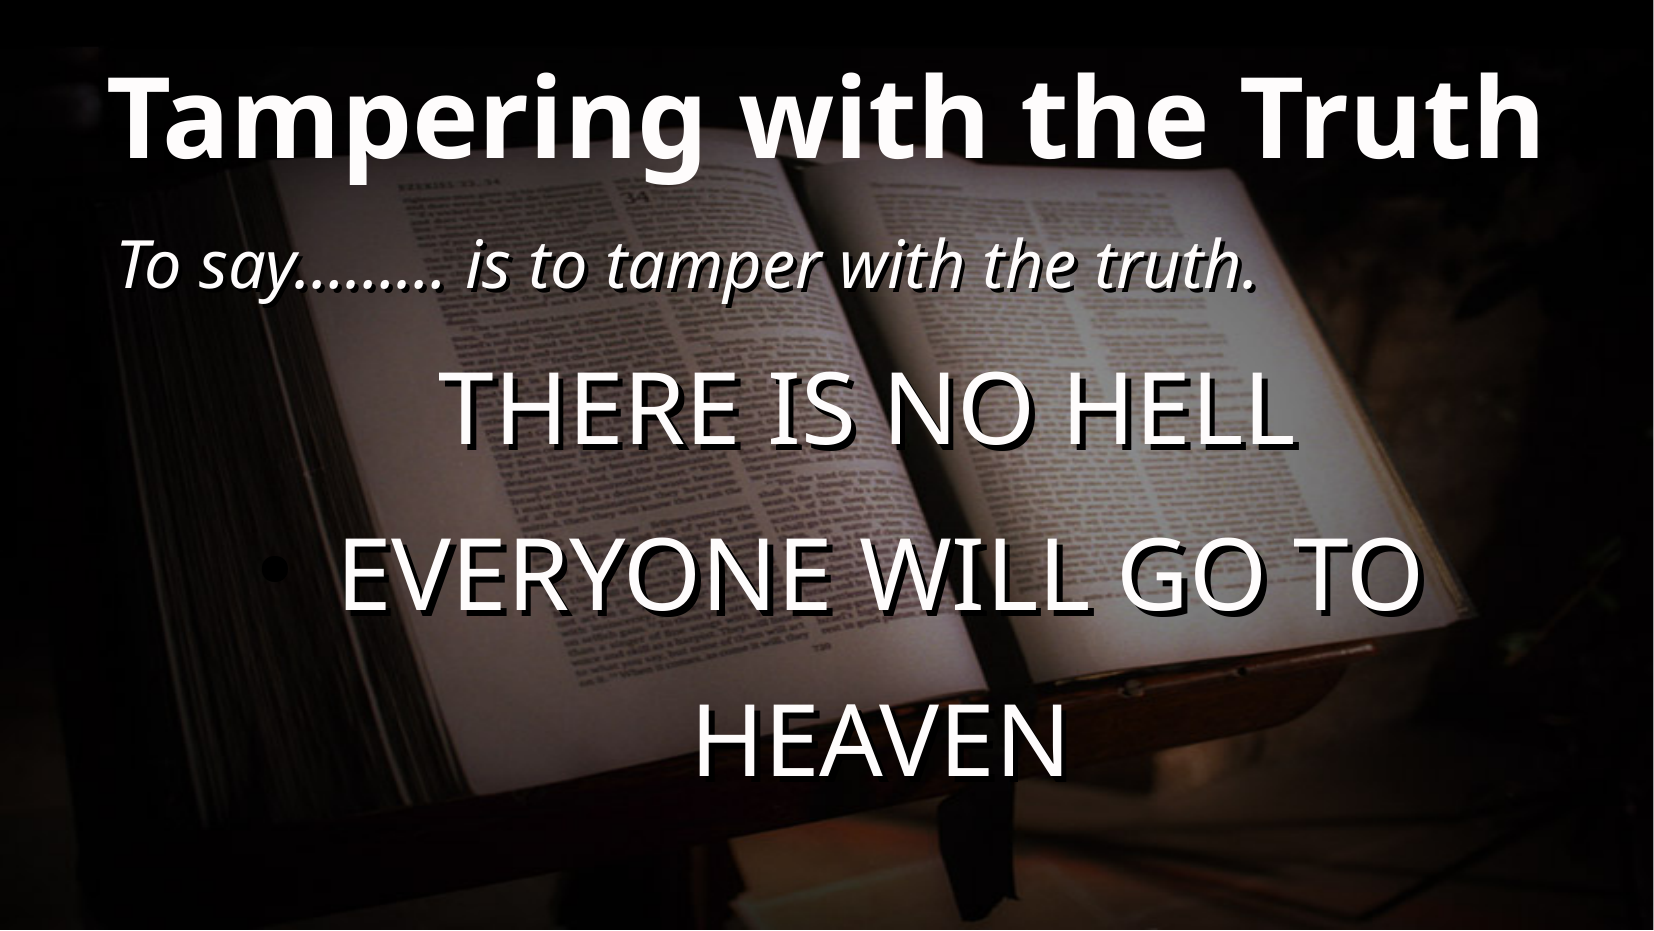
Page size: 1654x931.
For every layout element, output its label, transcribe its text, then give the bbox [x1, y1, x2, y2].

picture [0, 0, 1654, 930]
list To say……… is to tamper with the truth. THERE IS NO HELL EVERYONE WILL GO TO HEAVEN [45, 217, 1621, 901]
title Tampering with the Truth [82, 37, 1571, 193]
